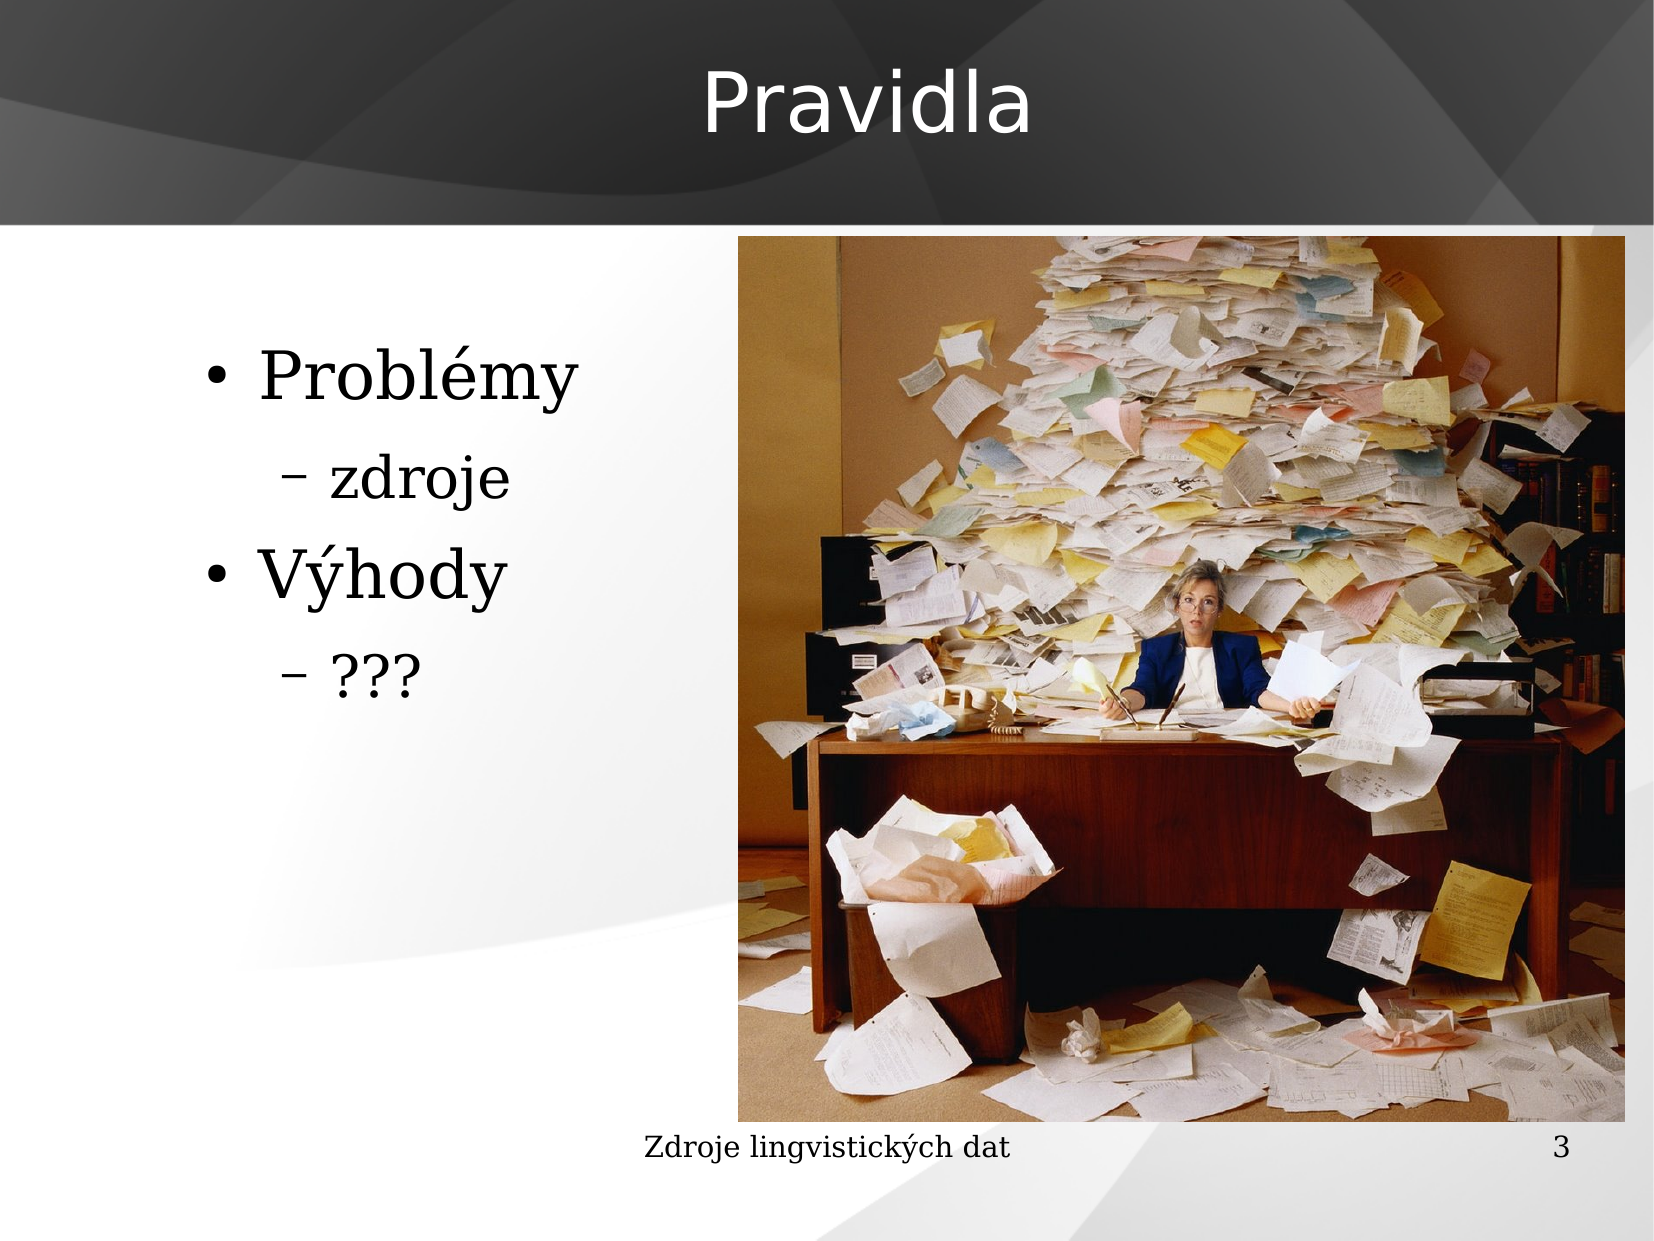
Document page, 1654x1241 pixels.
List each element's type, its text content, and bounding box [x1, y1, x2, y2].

picture [0, 0, 1654, 1241]
list Problémy zdroje Výhody ??? [187, 337, 738, 1004]
title Pravidla [124, 0, 1613, 208]
